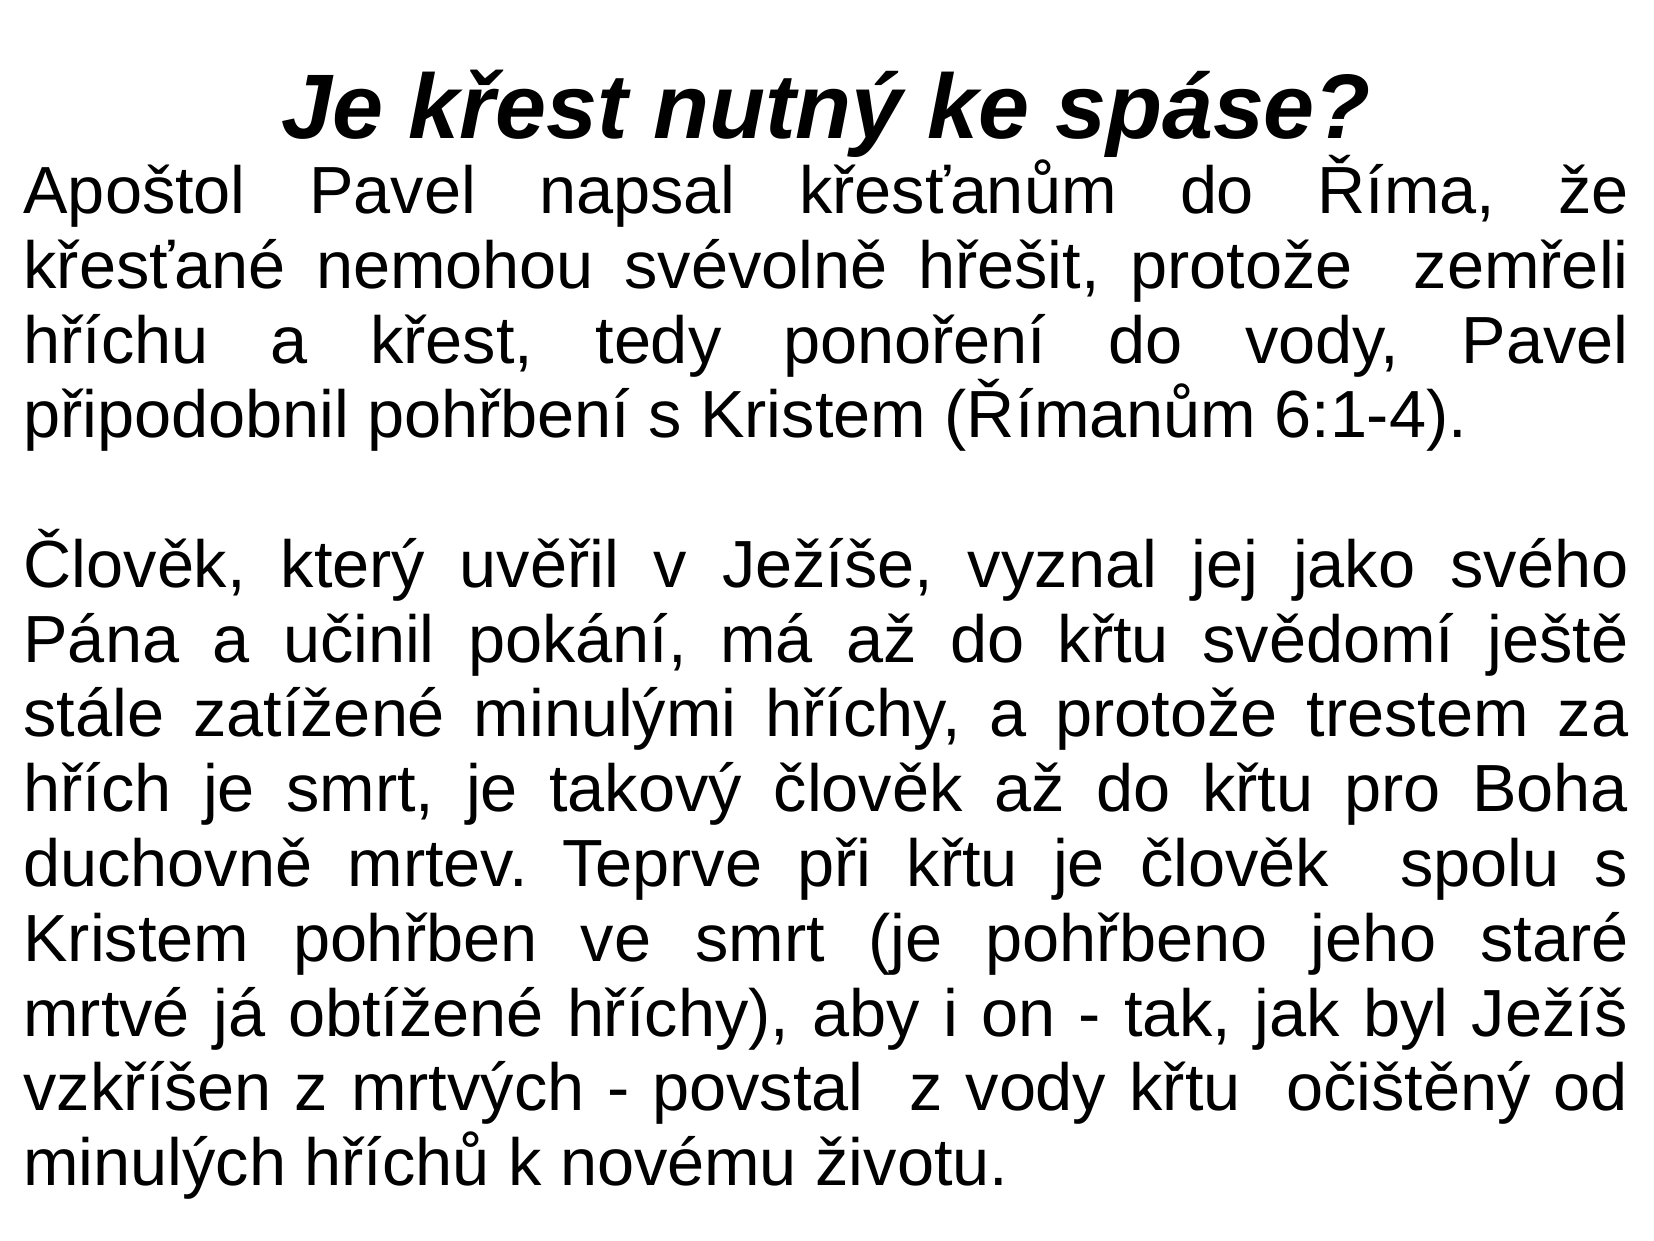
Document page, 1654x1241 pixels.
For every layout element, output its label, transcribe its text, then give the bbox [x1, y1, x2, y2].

subtitle Apoštol Pavel napsal křesťanům do Říma, že křesťané nemohou svévolně hřešit, protože zemřeli hříchu a křest, tedy ponoření do vody, Pavel připodobnil pohřbení s Kristem (Římanům 6:1-4). Člověk, který uvěřil v Ježíše, vyznal jej jako svého Pána a učinil pokání, má až do křtu svědomí ještě stále zatížené minulými hříchy, a protože trestem za hřích je smrt, je takový člověk až do křtu pro Boha duchovně mrtev. Teprve při křtu je člověk spolu s Kristem pohřben ve smrt (je pohřbeno jeho staré mrtvé já obtížené hříchy), aby i on - tak, jak byl Ježíš vzkříšen z mrtvých - povstal z vody křtu očištěný od minulých hříchů k novému životu. [23, 0, 1630, 1241]
